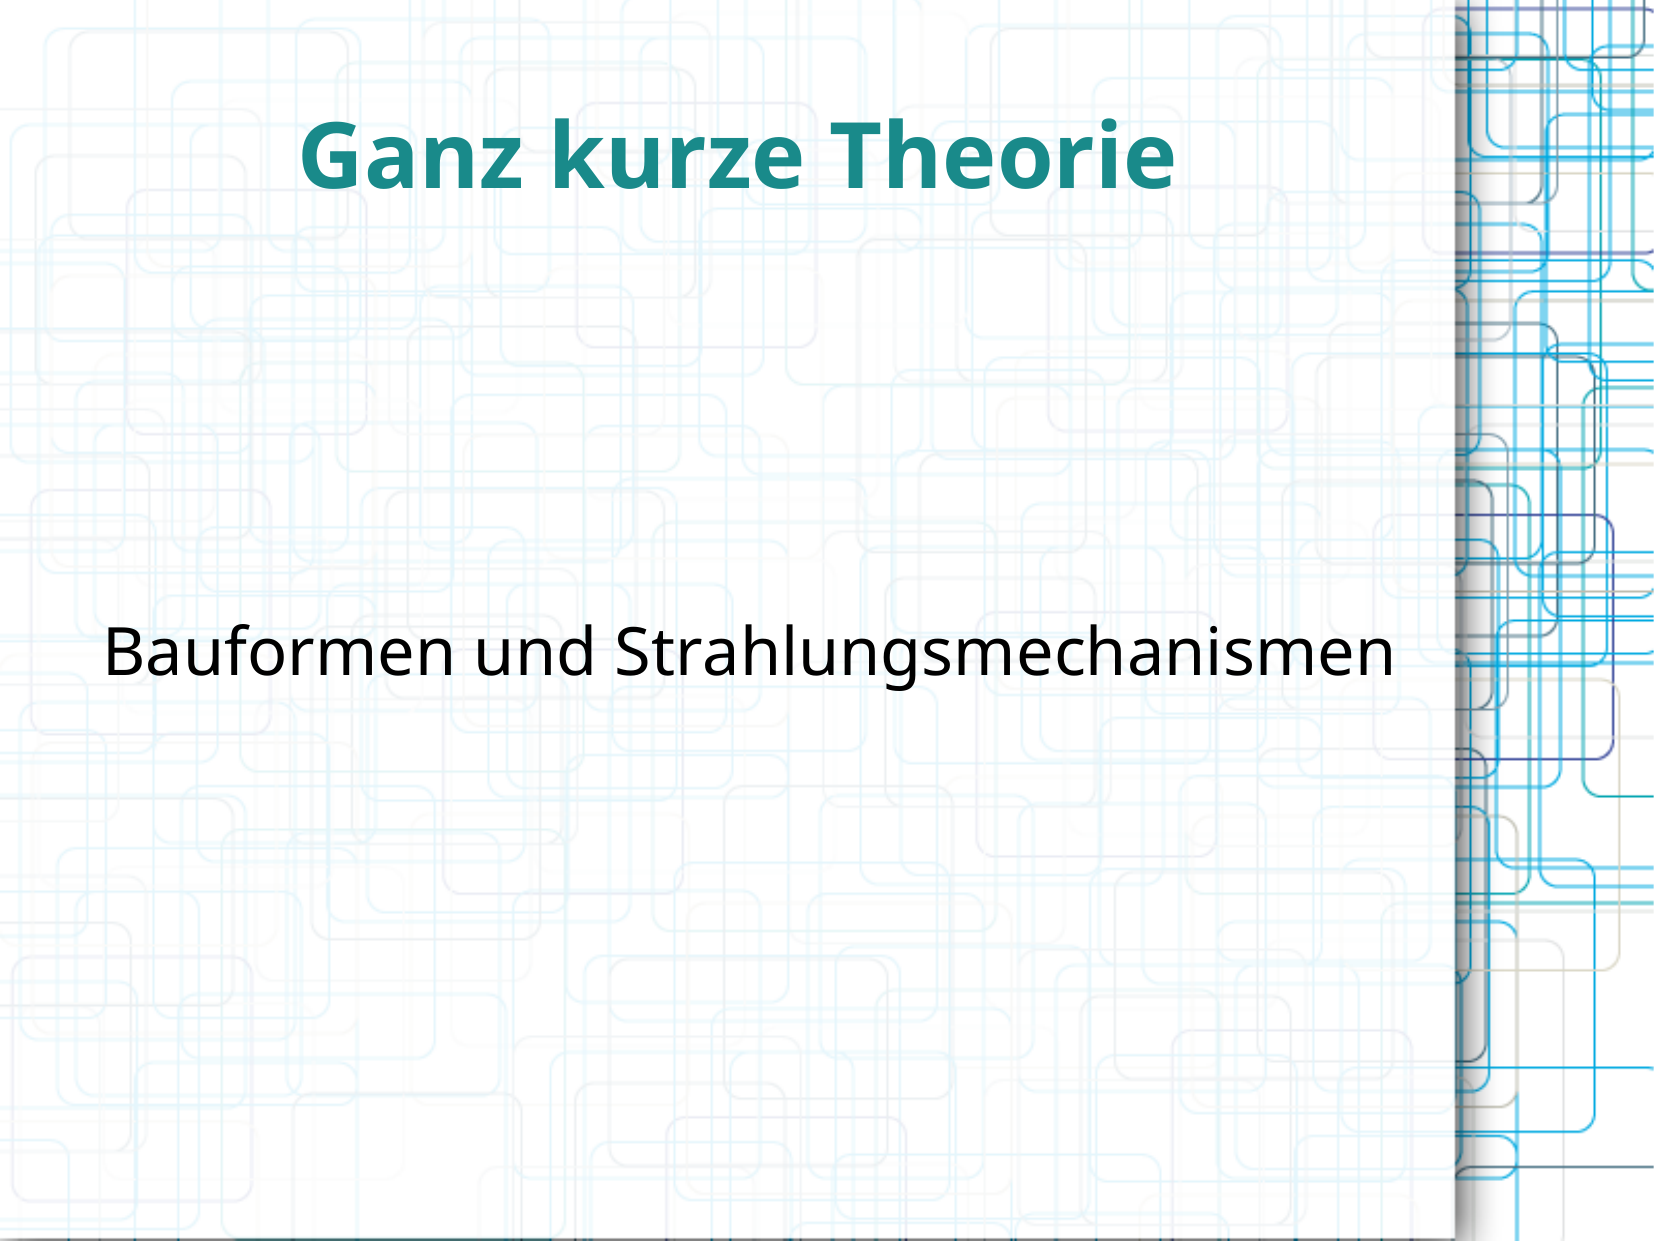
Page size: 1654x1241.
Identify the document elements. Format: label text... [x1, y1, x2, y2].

picture [0, 0, 1654, 1241]
title Ganz kurze Theorie [59, 49, 1418, 257]
subtitle Bauformen und Strahlungsmechanismen [82, 290, 1418, 1010]
